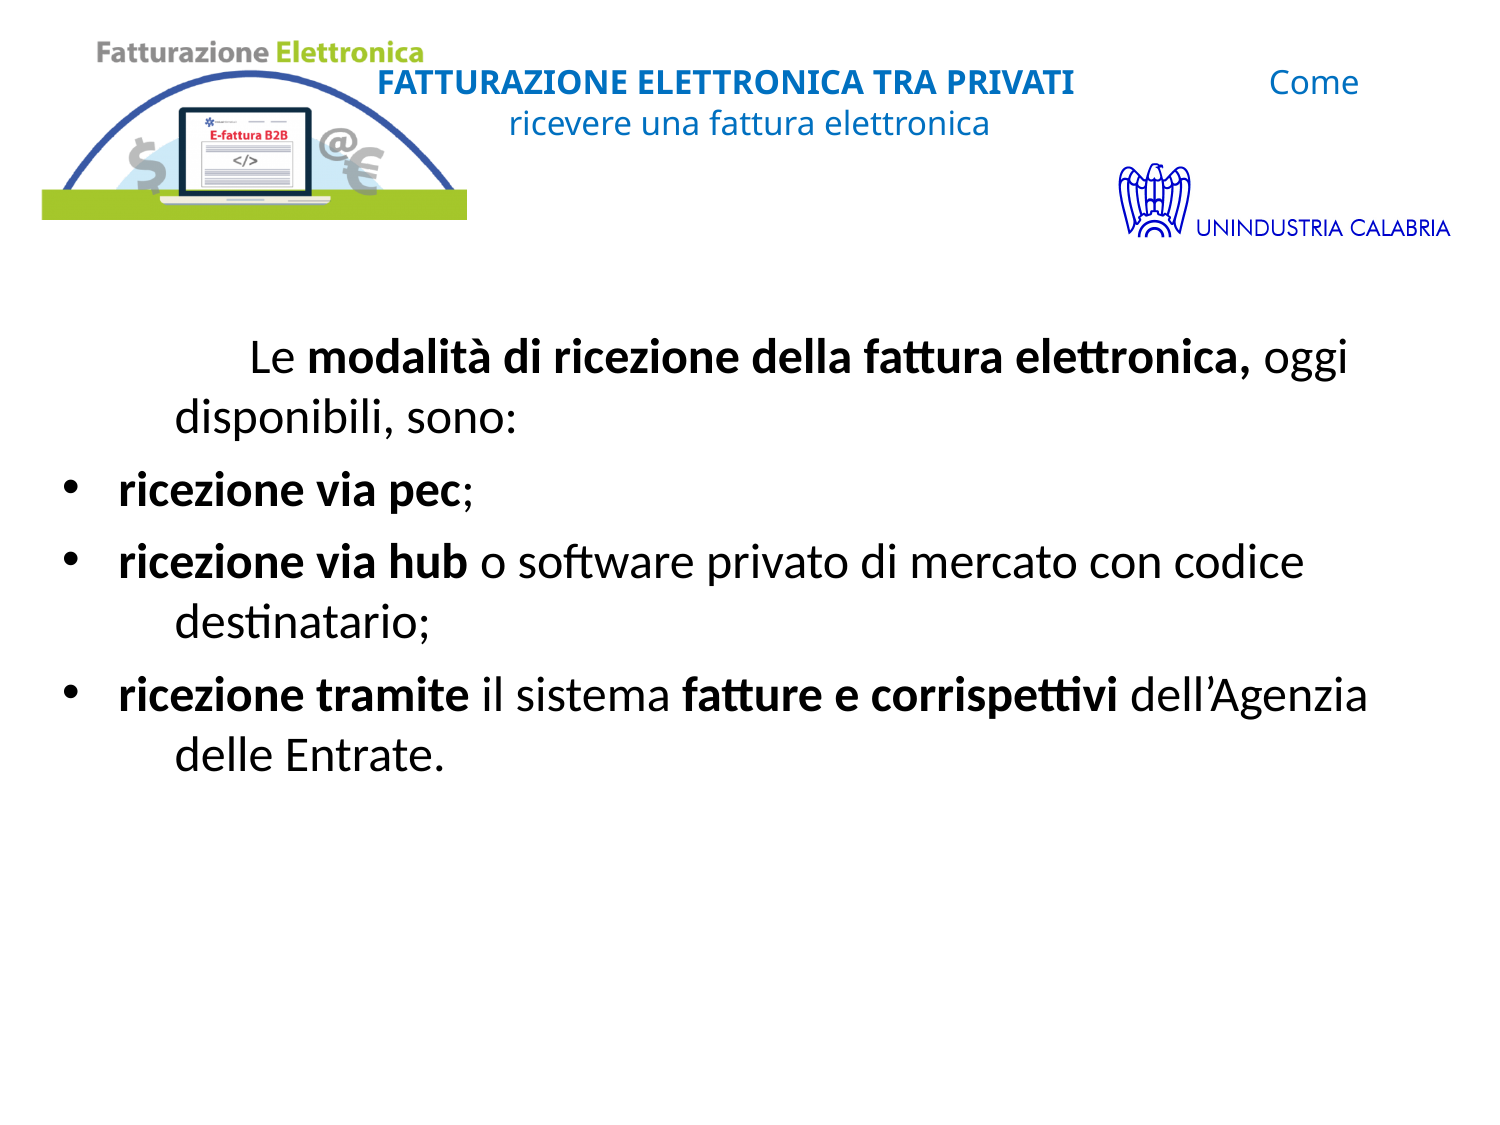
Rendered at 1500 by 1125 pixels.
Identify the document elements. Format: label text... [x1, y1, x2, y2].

title FATTURAZIONE ELETTRONICA TRA PRIVATI Come ricevere una fattura elettronica [75, 45, 1426, 233]
picture [41, 31, 467, 221]
picture [1116, 160, 1452, 239]
list Le modalità di ricezione della fattura elettronica, oggi disponibili, sono: ricezione via pec; ricezione via hub o software privato di mercato con codice destinatario; ricezione tramite il sistema fatture e corrispettivi dell’Agenzia delle Entrate. [47, 243, 1483, 1059]
